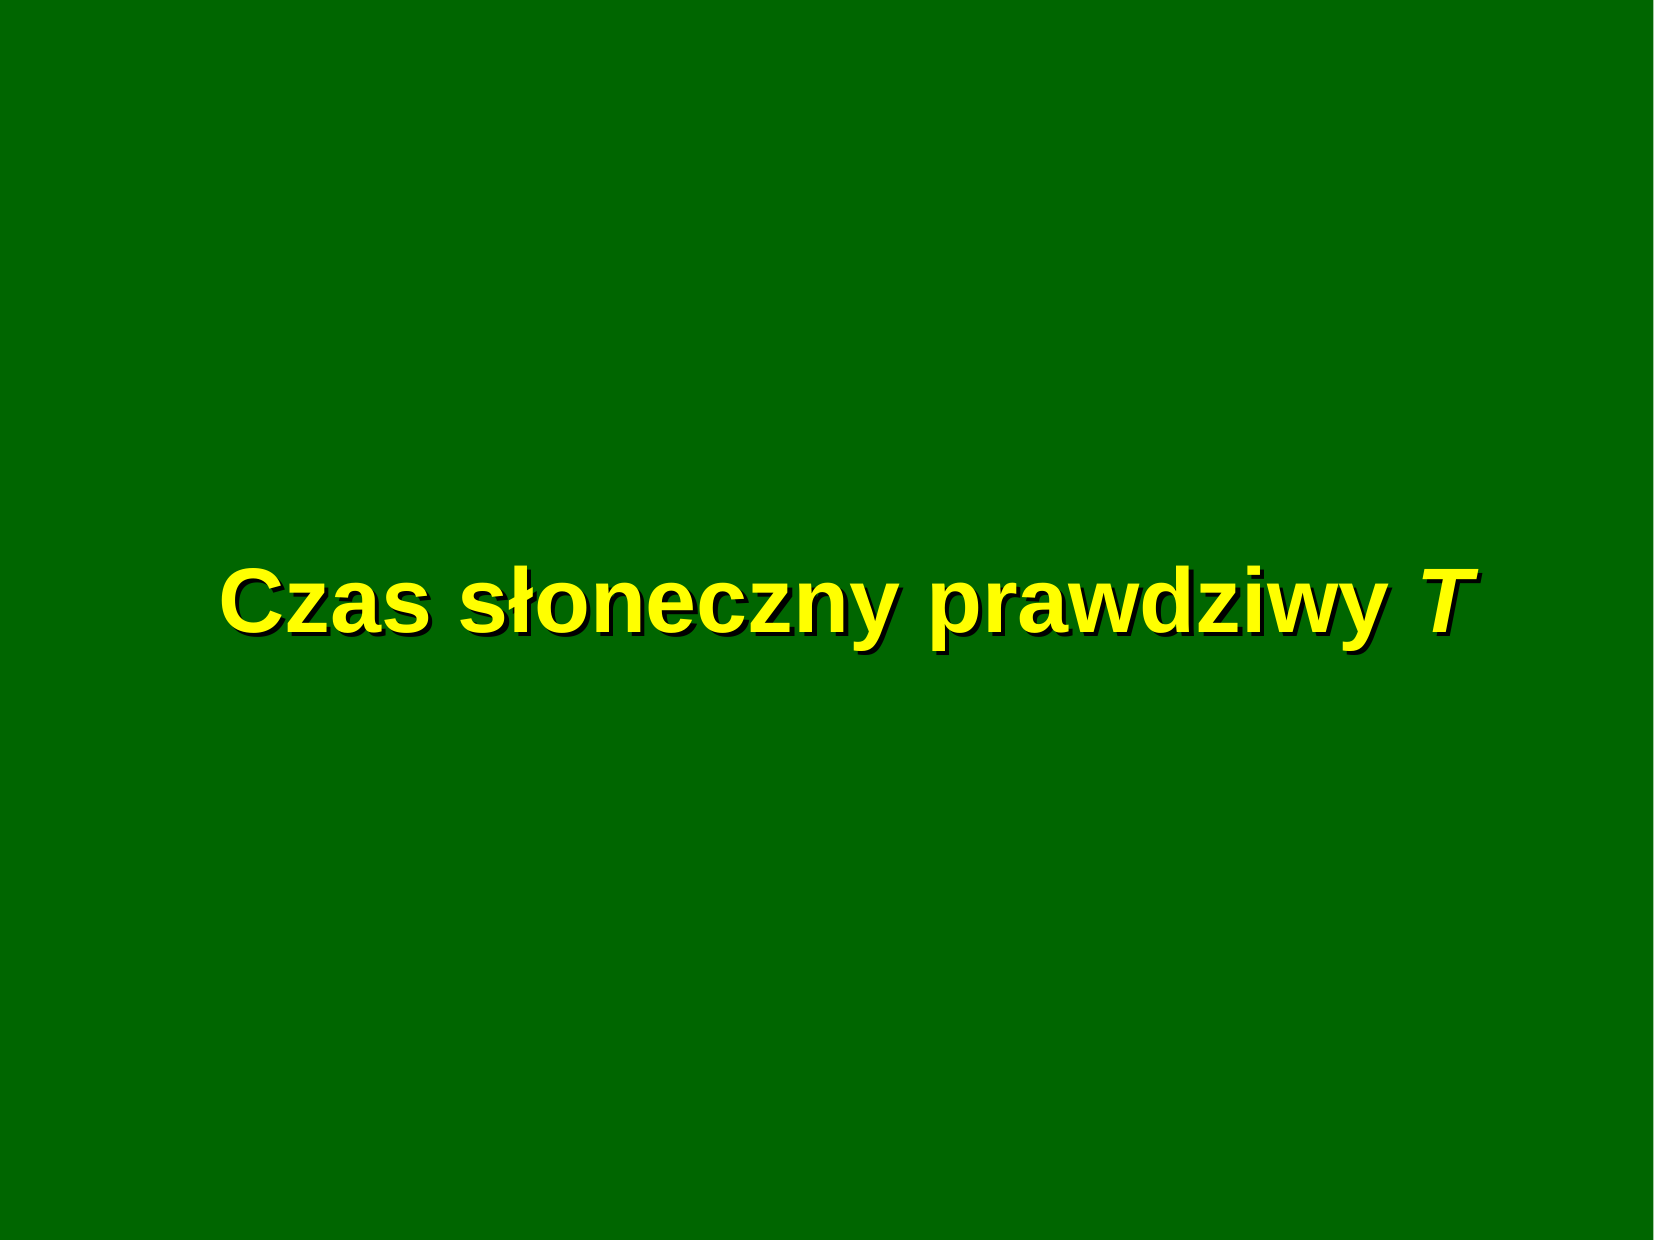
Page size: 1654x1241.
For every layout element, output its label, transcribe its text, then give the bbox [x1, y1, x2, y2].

title Czas słoneczny prawdziwy T [101, 504, 1590, 697]
